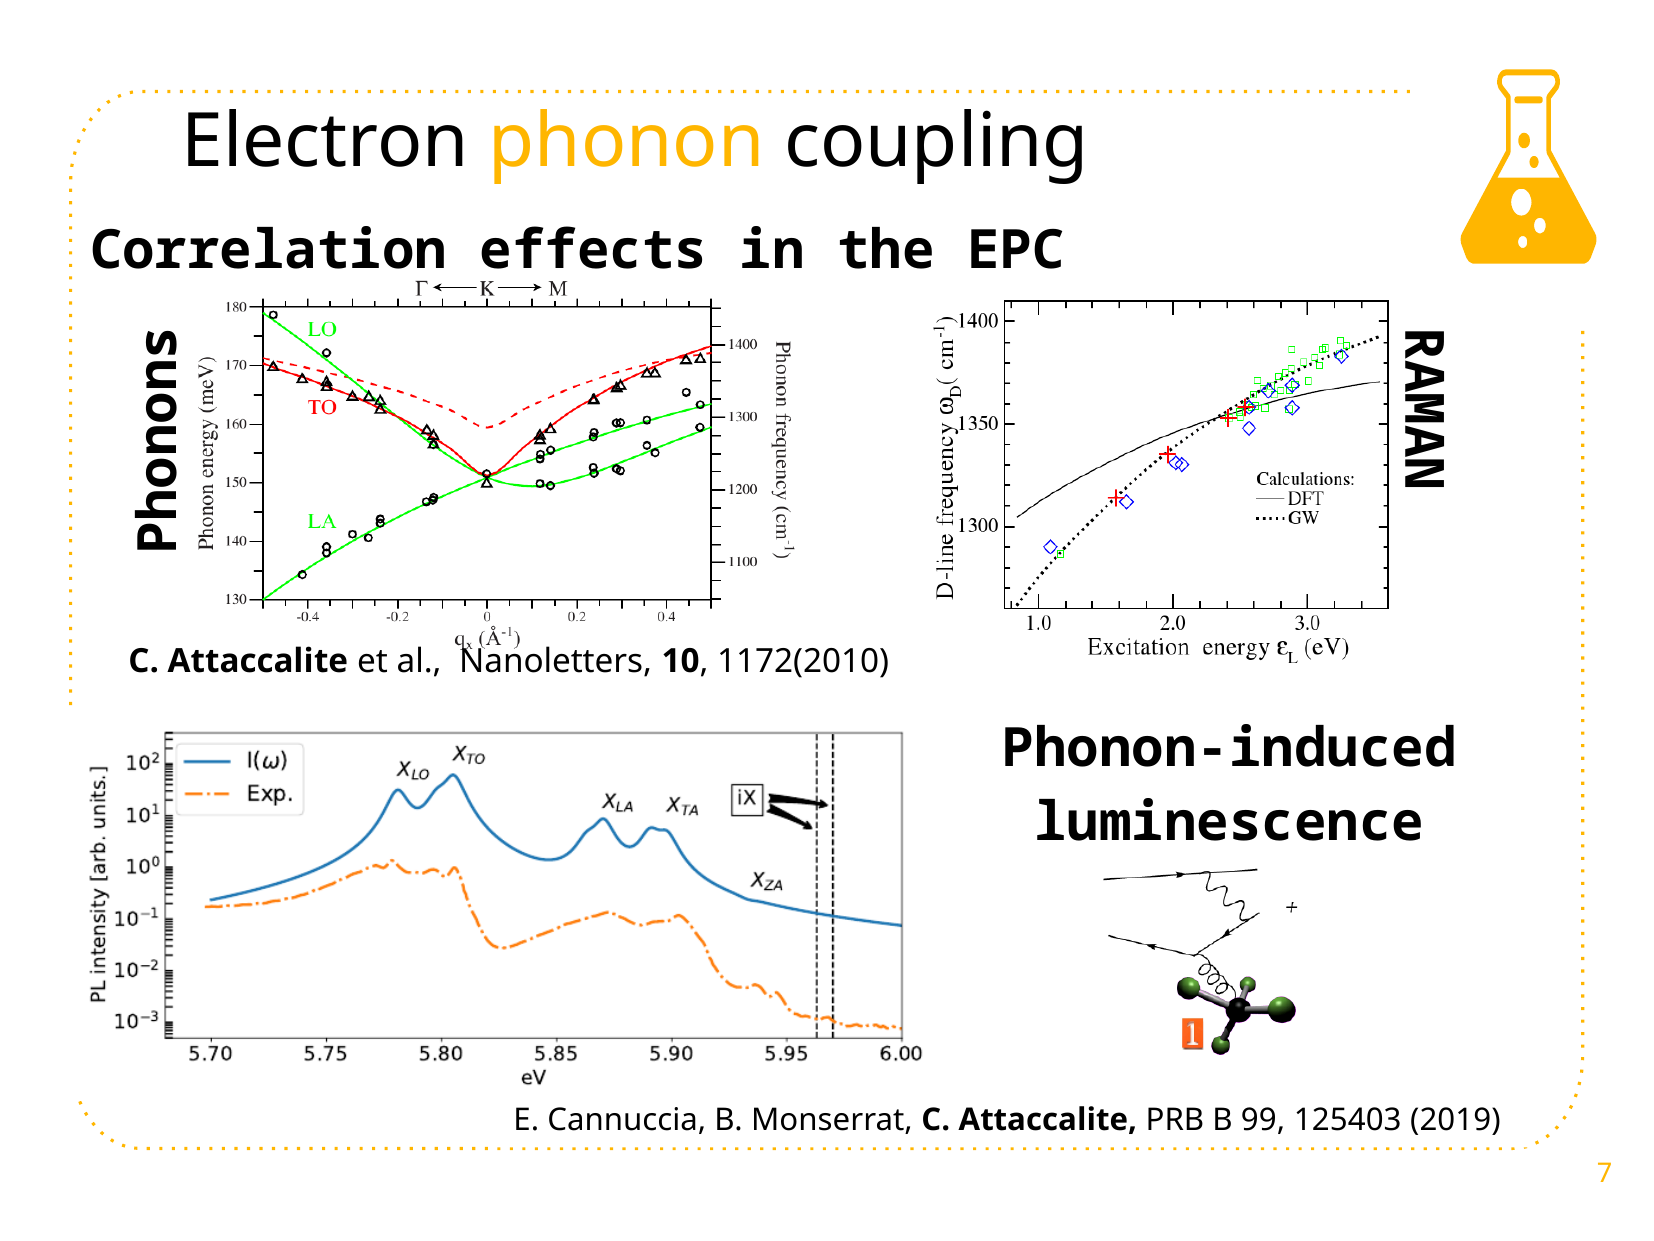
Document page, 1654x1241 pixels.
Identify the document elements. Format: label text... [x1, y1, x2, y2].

picture [60, 708, 946, 1101]
slide_number <number> [1555, 1106, 1654, 1241]
picture [925, 273, 1391, 686]
text_box Phonons [123, 297, 187, 555]
text_box RAMAN [1395, 327, 1458, 586]
text_box Phonon-induced luminescence [1001, 719, 1495, 845]
text_box C. Attaccalite et al., Nanoletters, 10, 1172(2010) [87, 629, 931, 690]
text_box [1460, 69, 1597, 264]
text_box E. Cannuccia, B. Monserrat, C. Attaccalite, PRB B 99, 125403 (2019) [492, 1089, 1531, 1145]
picture [191, 311, 820, 629]
picture [1095, 845, 1307, 1068]
text_box Correlation effects in the EPC [90, 185, 1137, 311]
title Electron phonon coupling [166, 76, 1409, 211]
